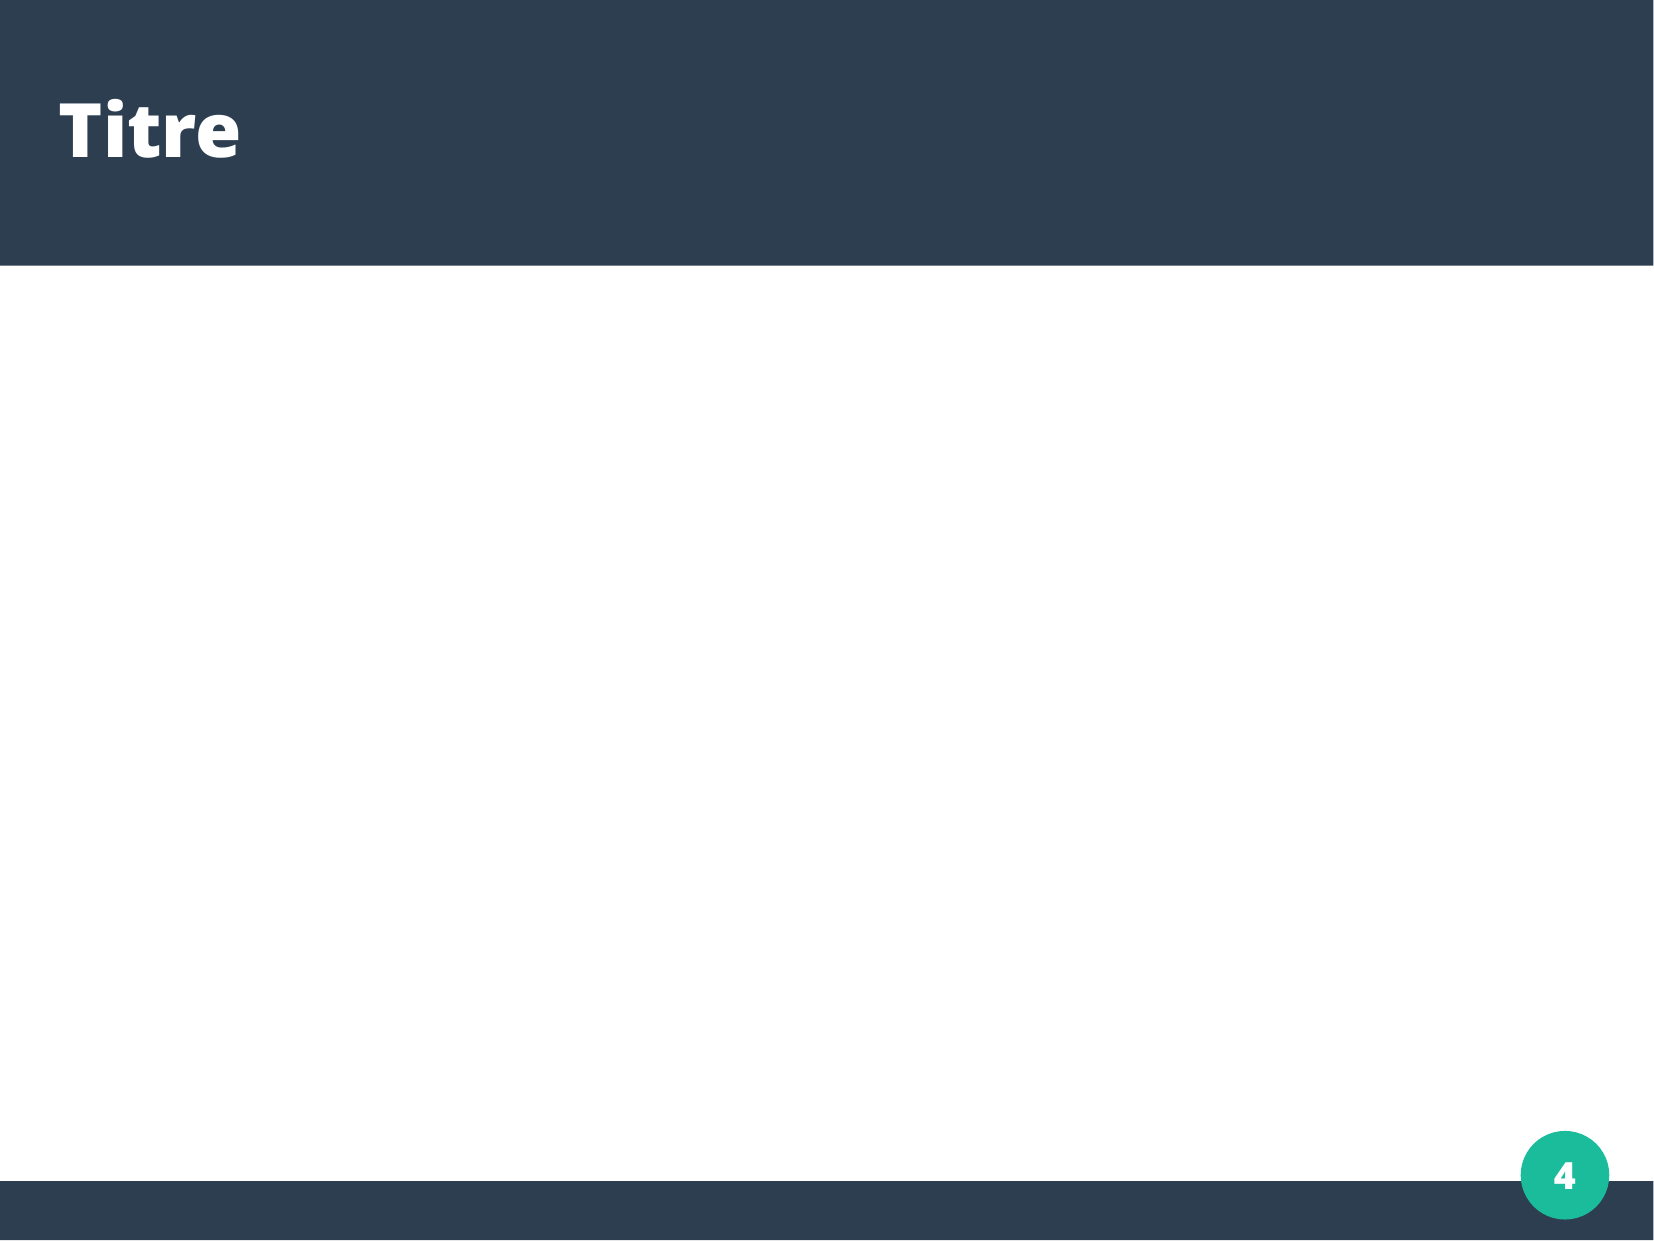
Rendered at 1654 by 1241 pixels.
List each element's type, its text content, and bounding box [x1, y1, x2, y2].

title Titre [59, 49, 1595, 207]
